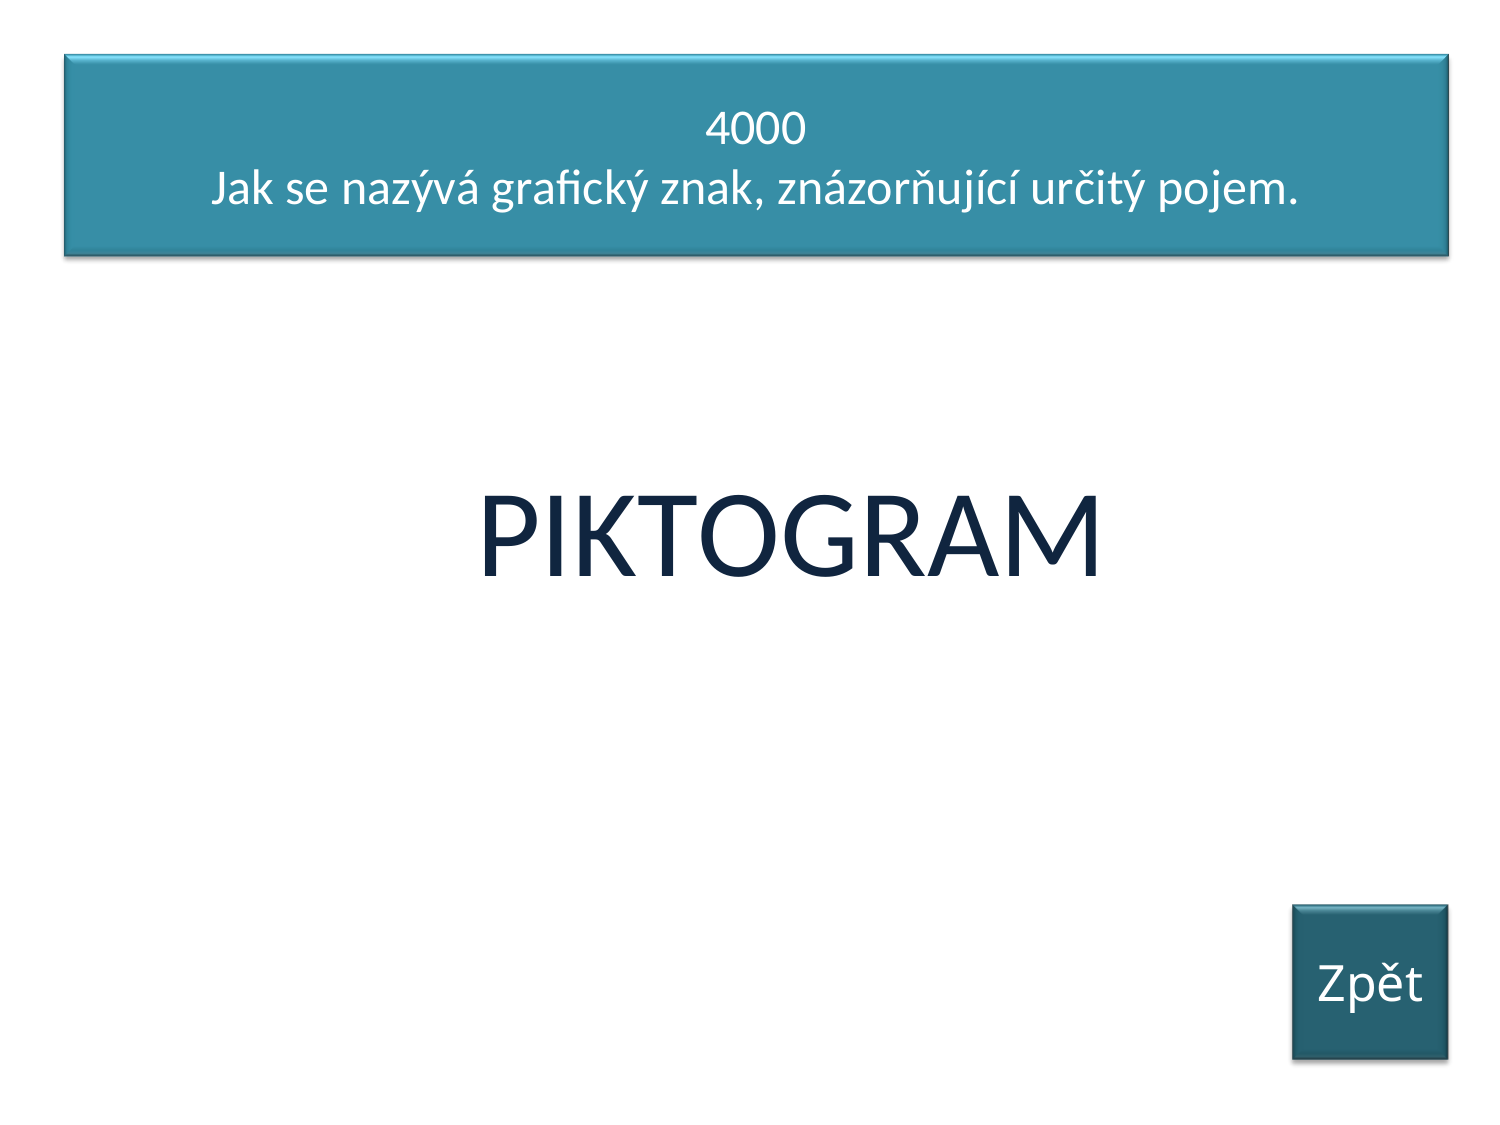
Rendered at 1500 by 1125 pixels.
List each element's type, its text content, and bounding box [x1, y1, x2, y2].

text_box Zpět [1293, 904, 1447, 1059]
text_box PIKTOGRAM [419, 444, 1164, 610]
text_box 4000 Jak se nazývá grafický znak, znázorňující určitý pojem. [64, 54, 1447, 256]
picture [55, 49, 1457, 268]
picture [1273, 899, 1466, 1072]
